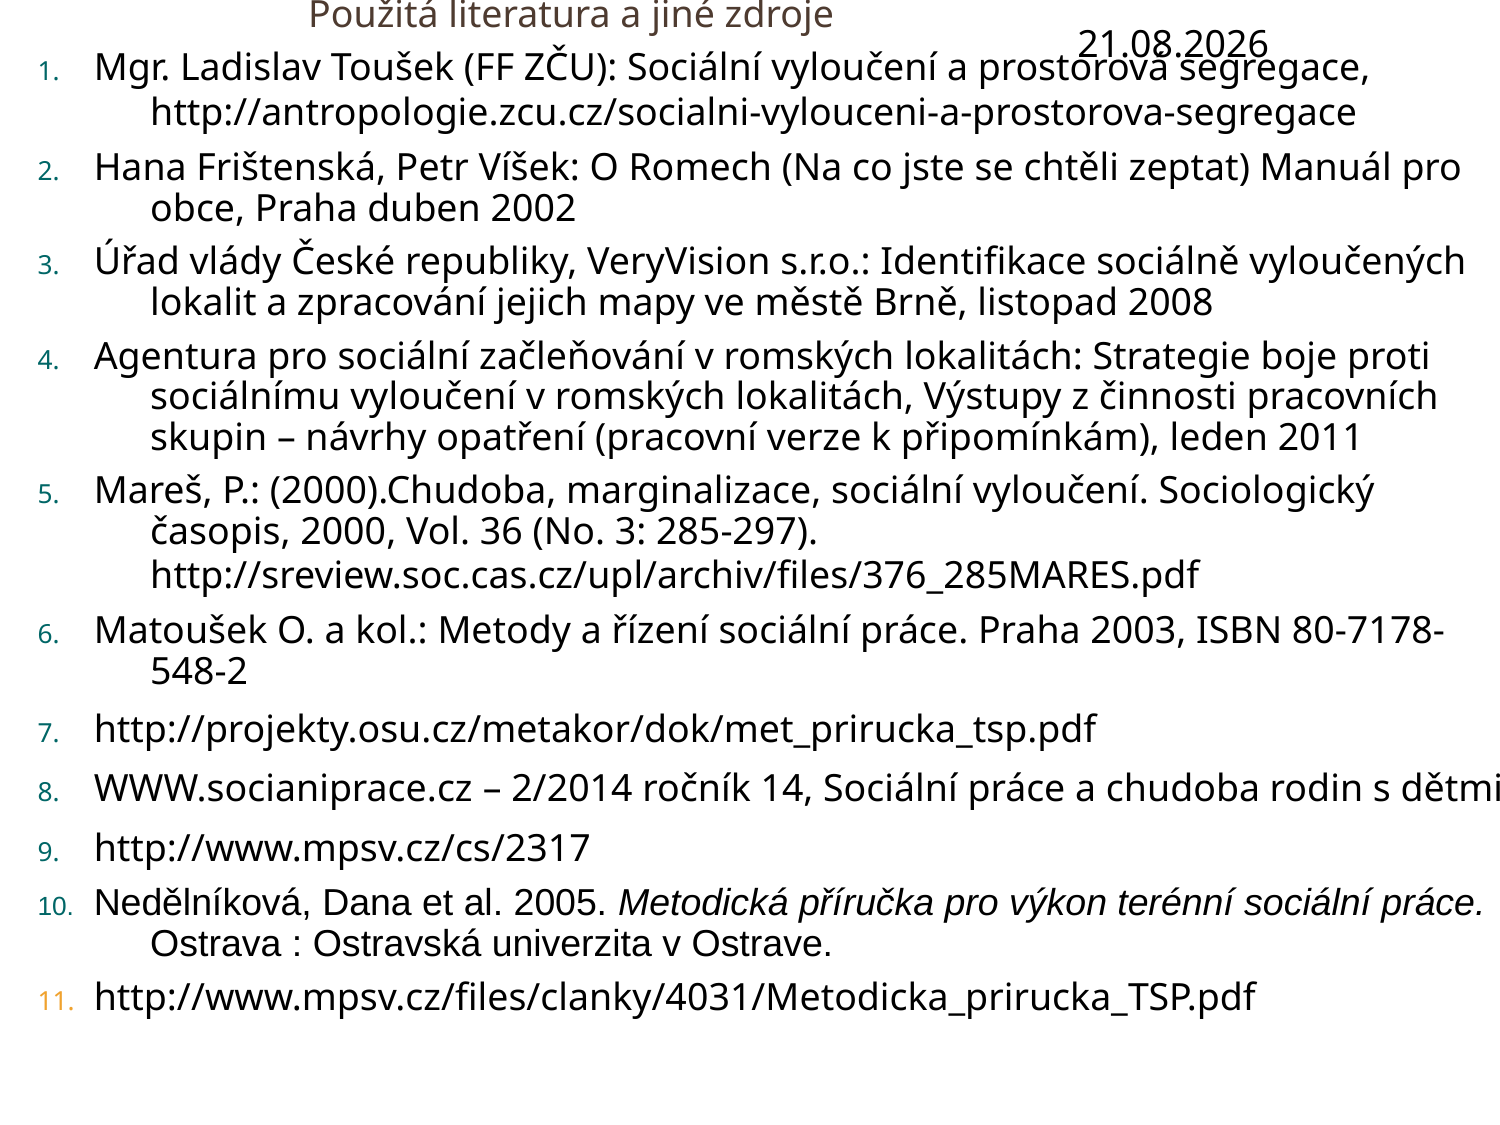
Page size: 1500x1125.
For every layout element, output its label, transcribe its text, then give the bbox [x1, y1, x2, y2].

list Mgr. Ladislav Toušek (FF ZČU): Sociální vyloučení a prostorová segregace, http://antropologie.zcu.cz/socialni-vylouceni-a-prostorova-segregace Hana Frištenská, Petr Víšek: O Romech (Na co jste se chtěli zeptat) Manuál pro obce, Praha duben 2002 Úřad vlády České republiky, VeryVision s.r.o.: Identifikace sociálně vyloučených lokalit a zpracování jejich mapy ve městě Brně, listopad 2008 Agentura pro sociální začleňování v romských lokalitách: Strategie boje proti sociálnímu vyloučení v romských lokalitách, Výstupy z činnosti pracovních skupin – návrhy opatření (pracovní verze k připomínkám), leden 2011 Mareš, P.: (2000).Chudoba, marginalizace, sociální vyloučení. Sociologický časopis, 2000, Vol. 36 (No. 3: 285-297). http://sreview.soc.cas.cz/upl/archiv/files/376_285MARES.pdf Matoušek O. a kol.: Metody a řízení sociální práce. Praha 2003, ISBN 80-7178-548-2 http://projekty.osu.cz/metakor/dok/met_prirucka_tsp.pdf WWW.socianiprace.cz – 2/2014 ročník 14, Sociální práce a chudoba rodin s dětmi http://www.mpsv.cz/cs/2317 Nedělníková, Dana et al. 2005. Metodická příručka pro výkon terénní sociální práce. Ostrava : Ostravská univerzita v Ostrave. http://www.mpsv.cz/files/clanky/4031/Metodicka_prirucka_TSP.pdf [22, 41, 1500, 1125]
title Použitá literatura a jiné zdroje [293, 0, 1475, 41]
